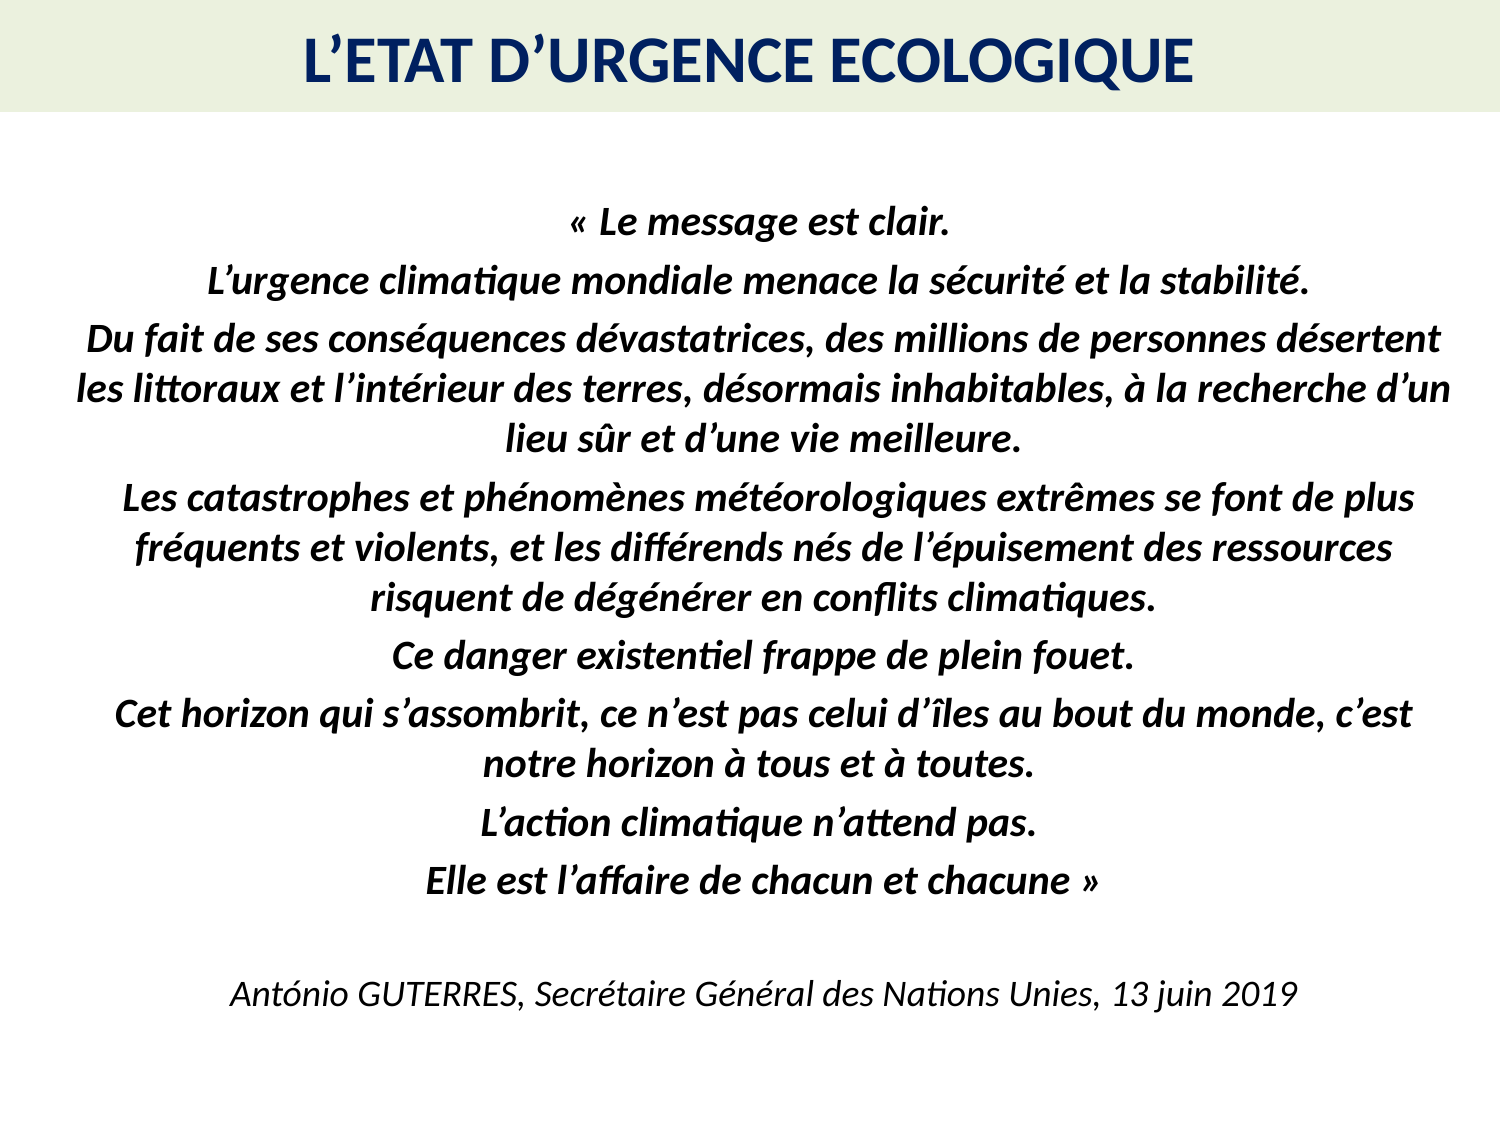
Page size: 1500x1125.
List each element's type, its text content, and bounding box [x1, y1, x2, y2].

title L’ETAT D’URGENCE ECOLOGIQUE [0, 0, 1500, 112]
list « Le message est clair. L’urgence climatique mondiale menace la sécurité et la stabilité. Du fait de ses conséquences dévastatrices, des millions de personnes désertent les littoraux et l’intérieur des terres, désormais inhabitables, à la recherche d’un lieu sûr et d’une vie meilleure. Les catastrophes et phénomènes météorologiques extrêmes se font de plus fréquents et violents, et les différends nés de l’épuisement des ressources risquent de dégénérer en conflits climatiques. Ce danger existentiel frappe de plein fouet. Cet horizon qui s’assombrit, ce n’est pas celui d’îles au bout du monde, c’est notre horizon à tous et à toutes. L’action climatique n’attend pas. Elle est l’affaire de chacun et chacune » António GUTERRES, Secrétaire Général des Nations Unies, 13 juin 2019 [56, 186, 1472, 1125]
